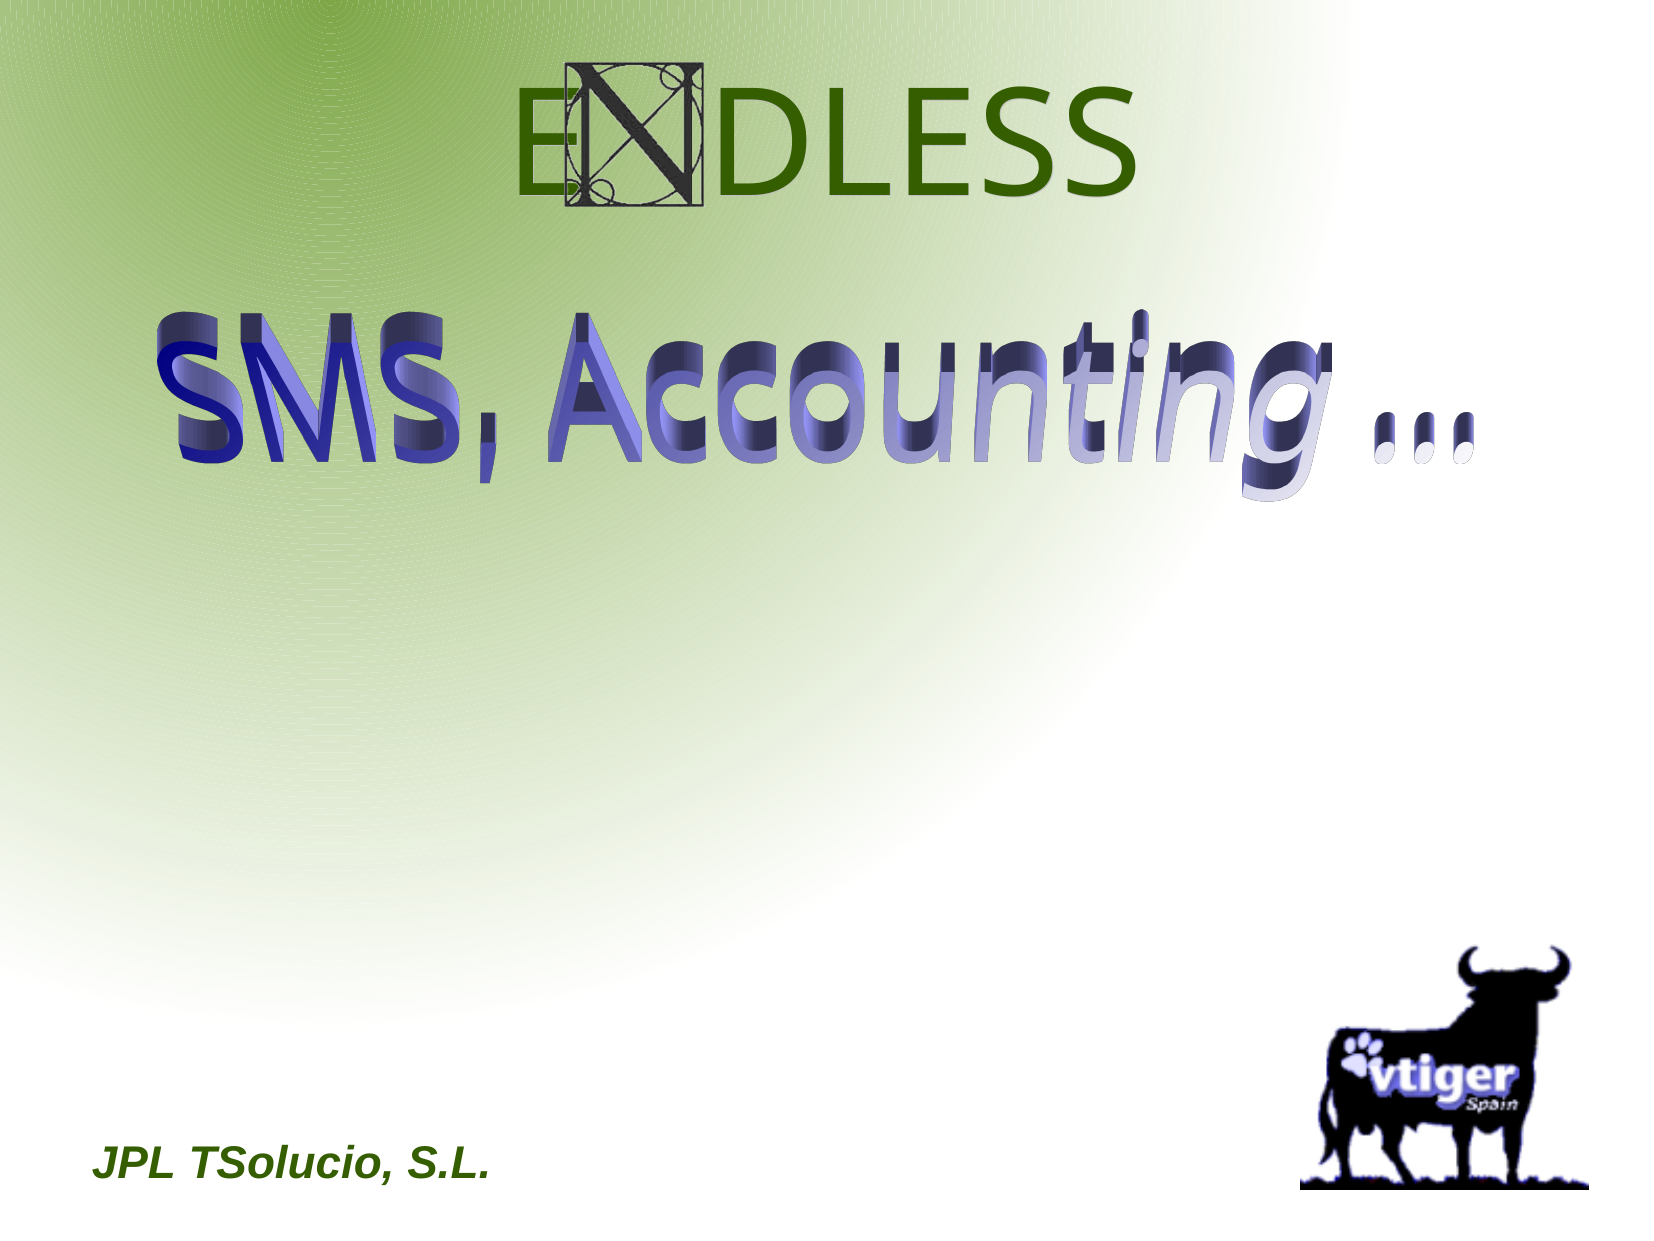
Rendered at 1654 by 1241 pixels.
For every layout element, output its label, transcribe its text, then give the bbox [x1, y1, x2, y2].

title E DLESS [118, 50, 1531, 225]
picture [561, 62, 706, 207]
picture [1300, 939, 1589, 1190]
